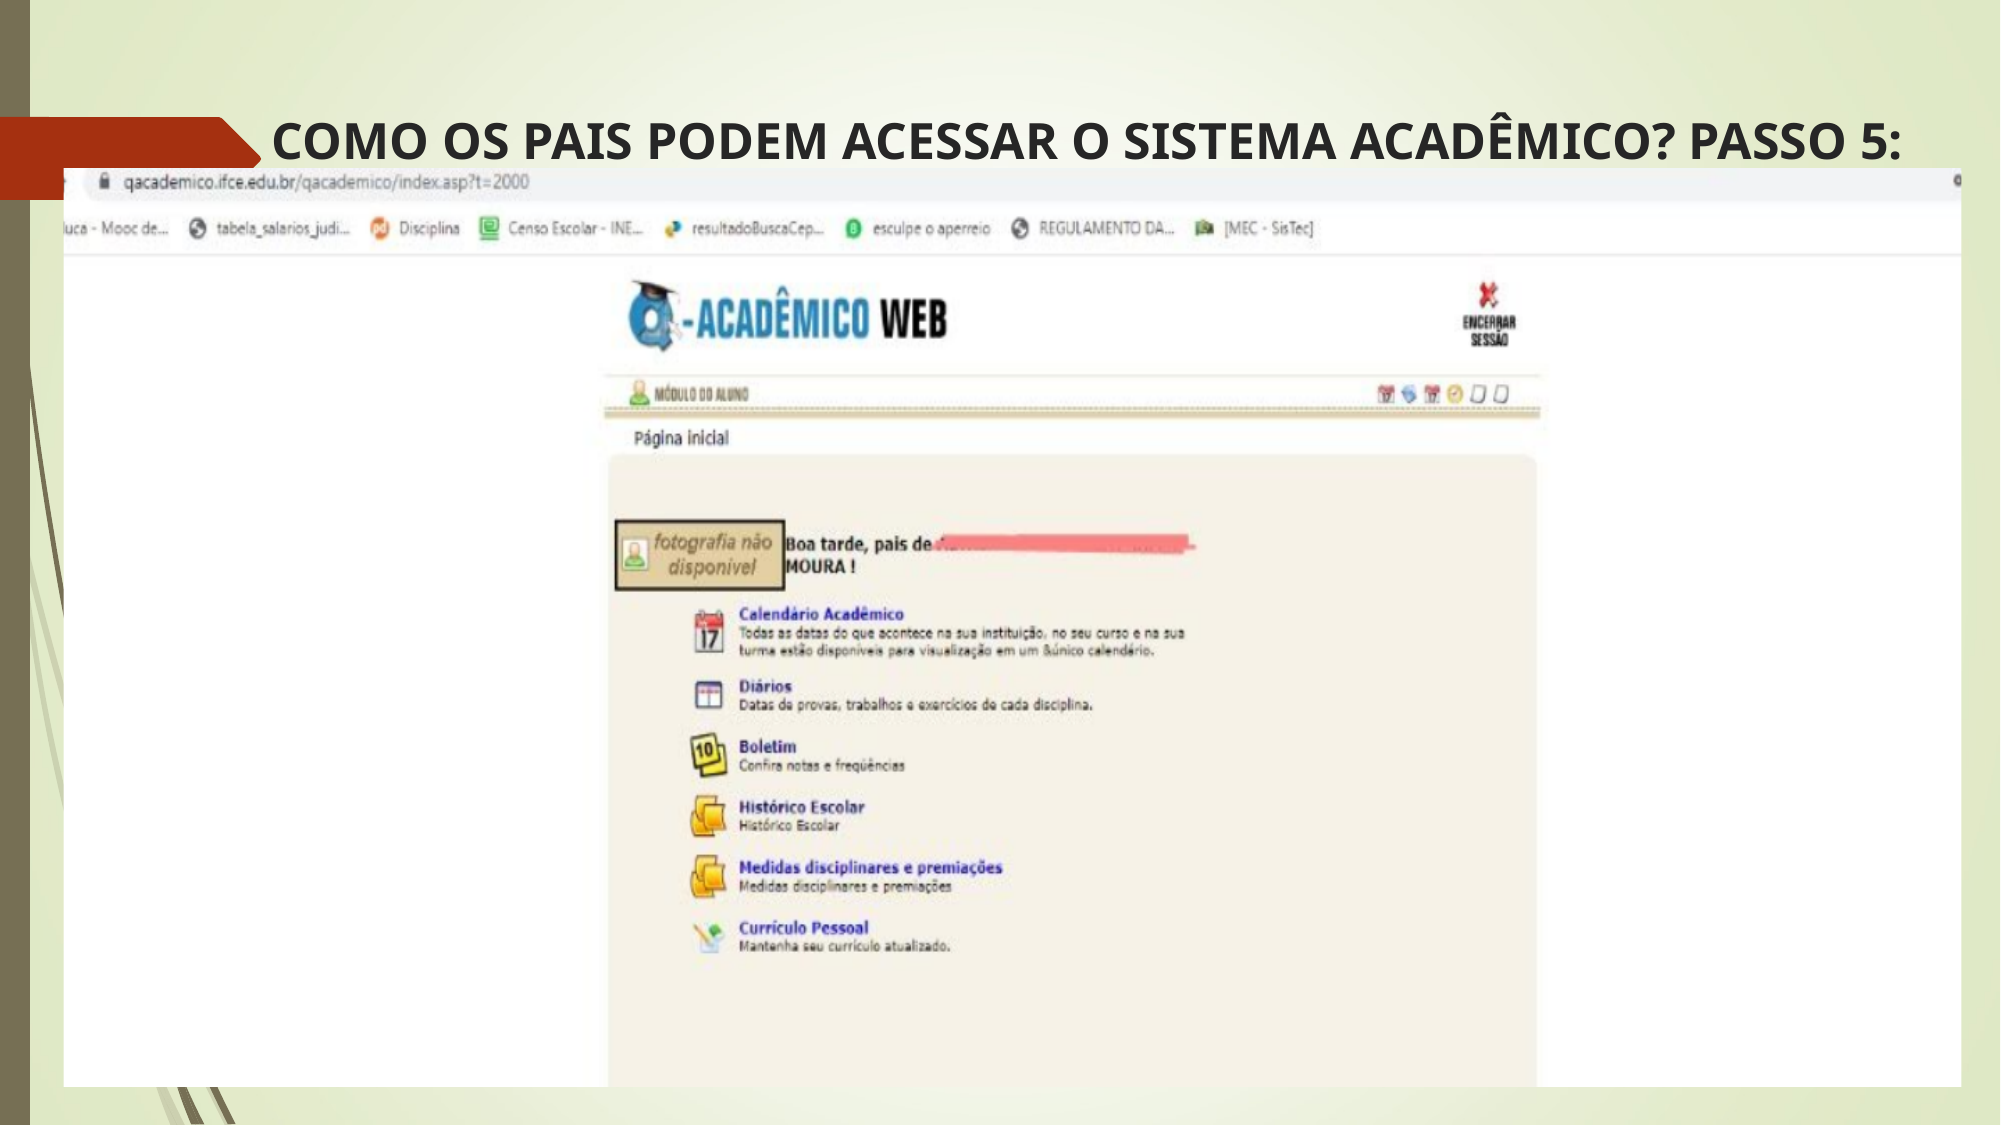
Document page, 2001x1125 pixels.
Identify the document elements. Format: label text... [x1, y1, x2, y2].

title COMO OS PAIS PODEM ACESSAR O SISTEMA ACADÊMICO? PASSO 5: [256, 102, 1962, 168]
picture [30, 0, 2001, 1125]
